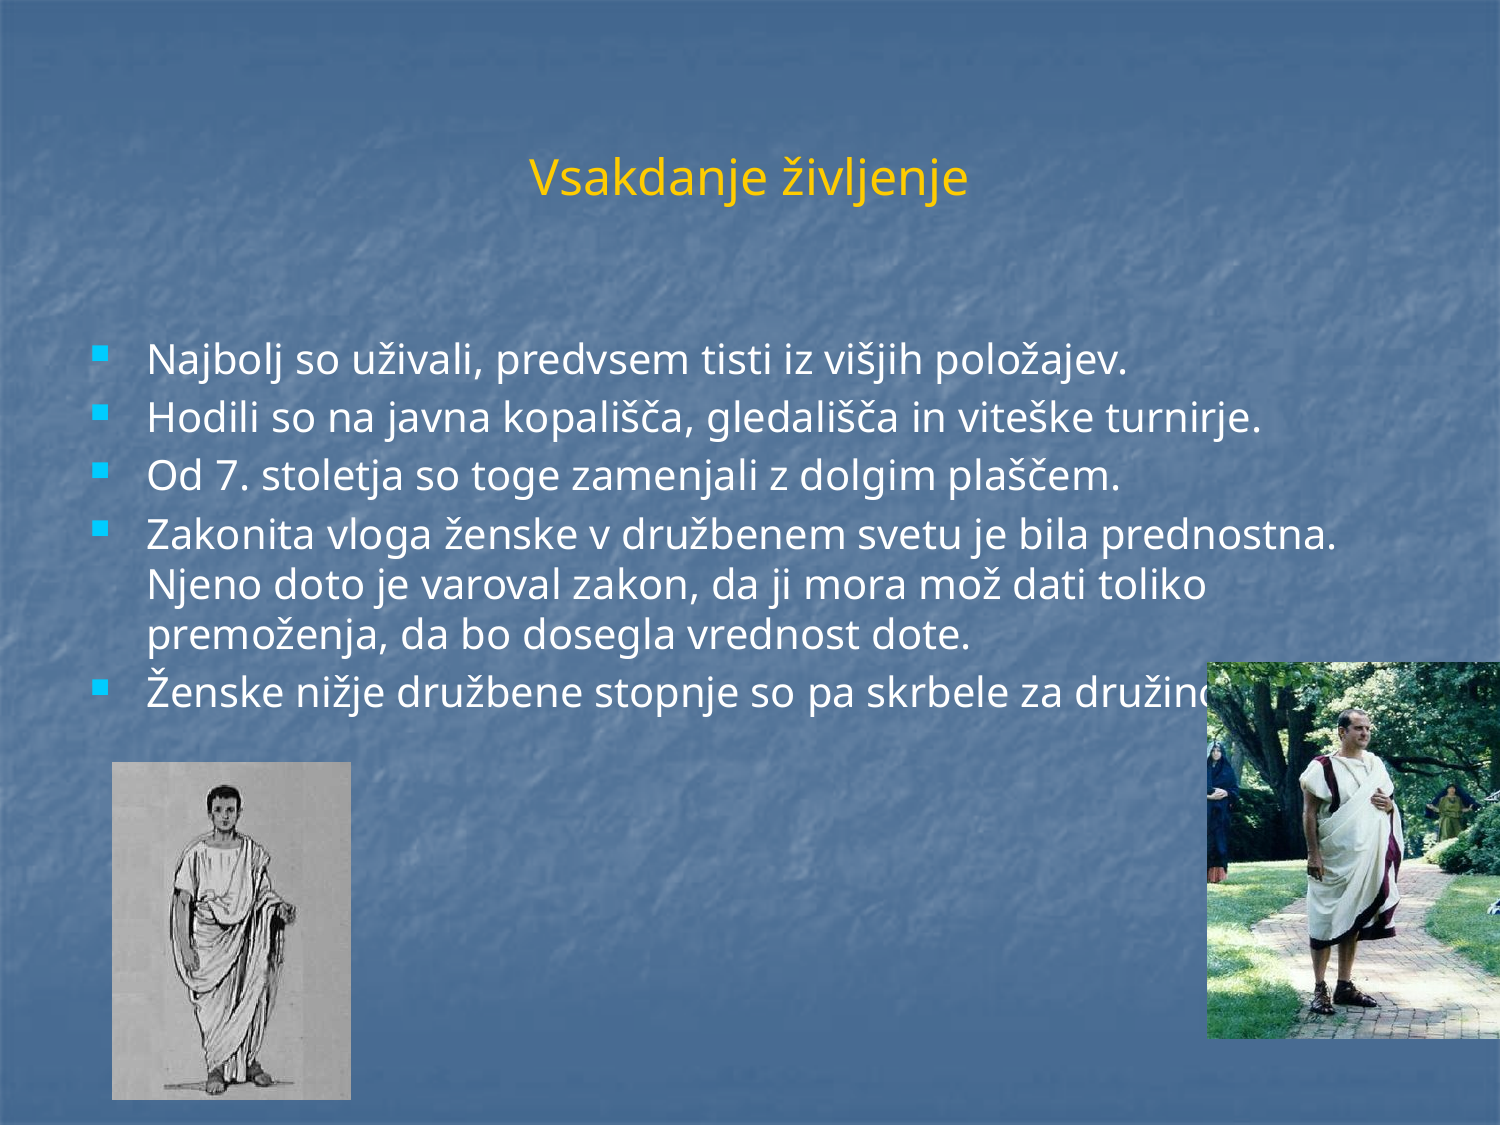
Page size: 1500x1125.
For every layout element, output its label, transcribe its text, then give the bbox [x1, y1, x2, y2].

picture [0, 0, 1500, 1125]
list Najbolj so uživali, predvsem tisti iz višjih položajev. Hodili so na javna kopališča, gledališča in viteške turnirje. Od 7. stoletja so toge zamenjali z dolgim plaščem. Zakonita vloga ženske v družbenem svetu je bila prednostna. Njeno doto je varoval zakon, da ji mora mož dati toliko premoženja, da bo dosegla vrednost dote. Ženske nižje družbene stopnje so pa skrbele za družino. [75, 324, 1425, 1000]
title Vsakdanje življenje [75, 62, 1425, 288]
